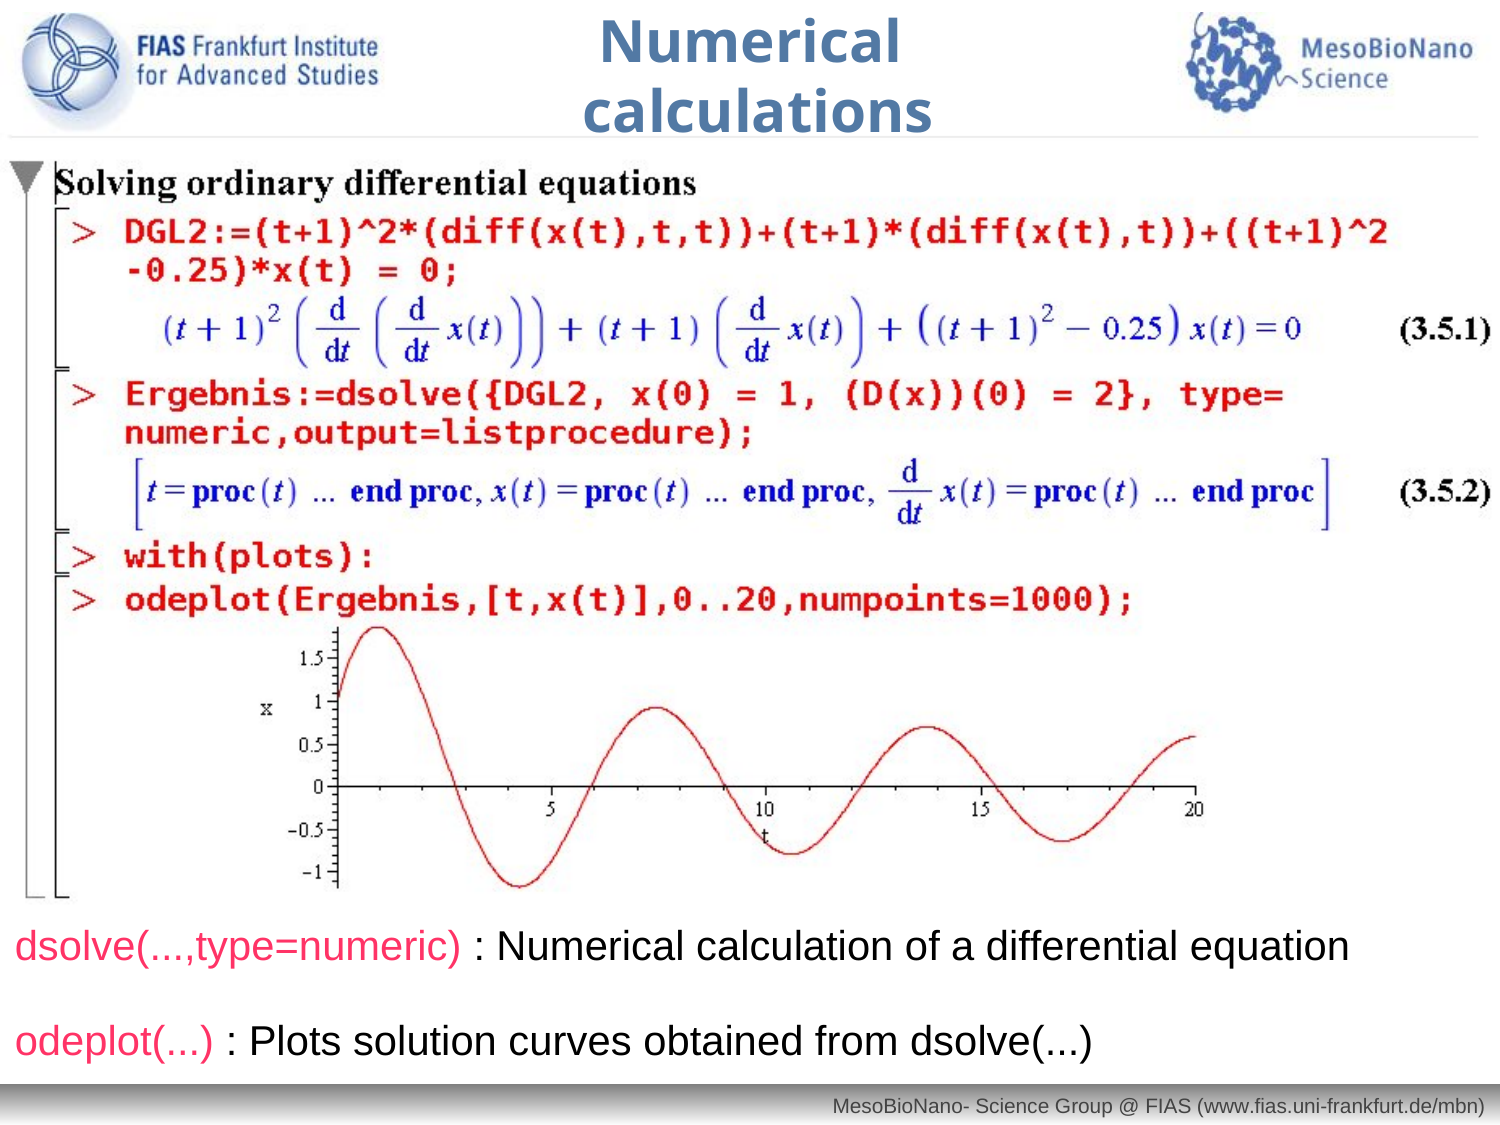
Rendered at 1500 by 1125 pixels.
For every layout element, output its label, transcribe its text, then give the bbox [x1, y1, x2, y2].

text_box dsolve(...,type=numeric) : Numerical calculation of a differential equation odeplot(...) : Plots solution curves obtained from dsolve(...) [0, 910, 1500, 1093]
picture [0, 147, 1500, 908]
title Numerical calculations [0, 0, 1499, 147]
